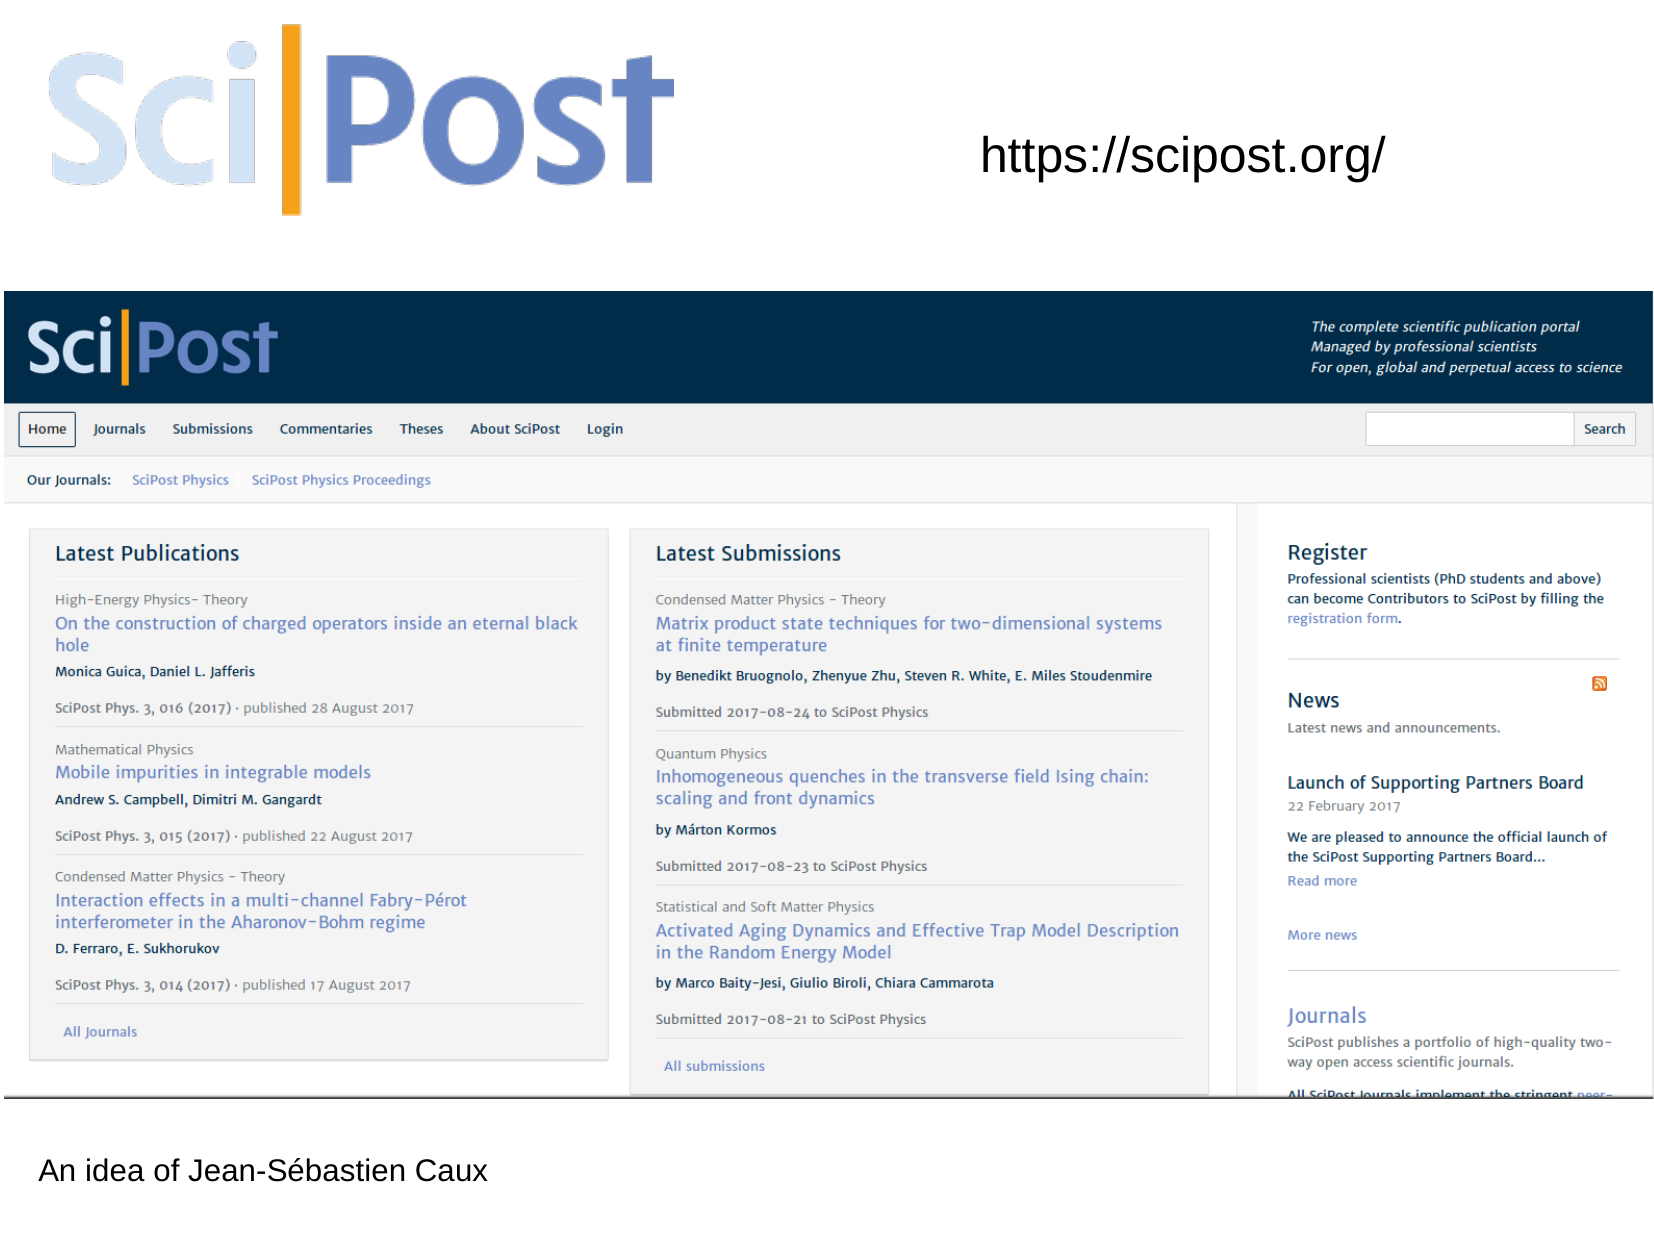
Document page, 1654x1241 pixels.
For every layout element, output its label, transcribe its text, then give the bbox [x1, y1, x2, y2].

picture [4, 291, 1654, 1099]
text_box https://scipost.org/ [965, 120, 1536, 191]
picture [48, 23, 674, 216]
text_box An idea of Jean-Sébastien Caux [23, 1145, 515, 1196]
